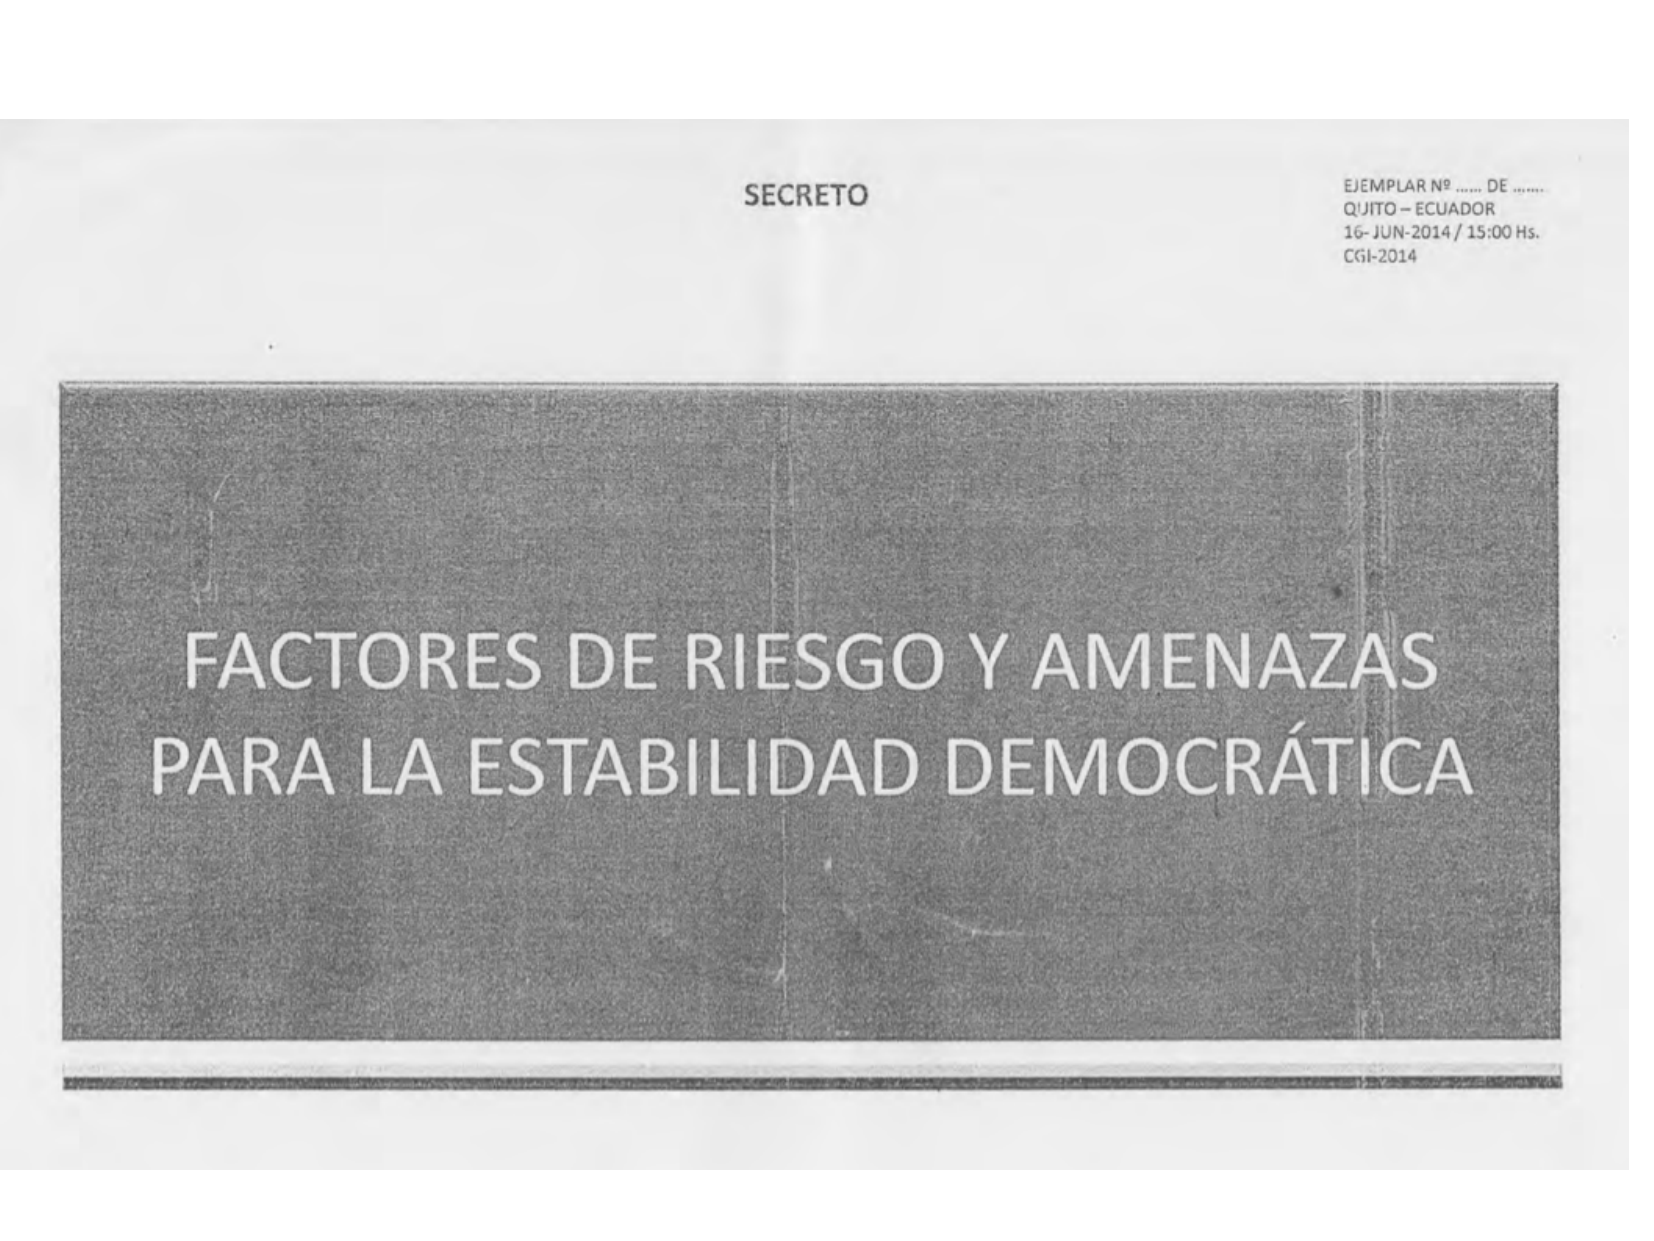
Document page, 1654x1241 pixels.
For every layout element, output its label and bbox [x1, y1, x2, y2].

picture [0, 119, 1629, 1170]
